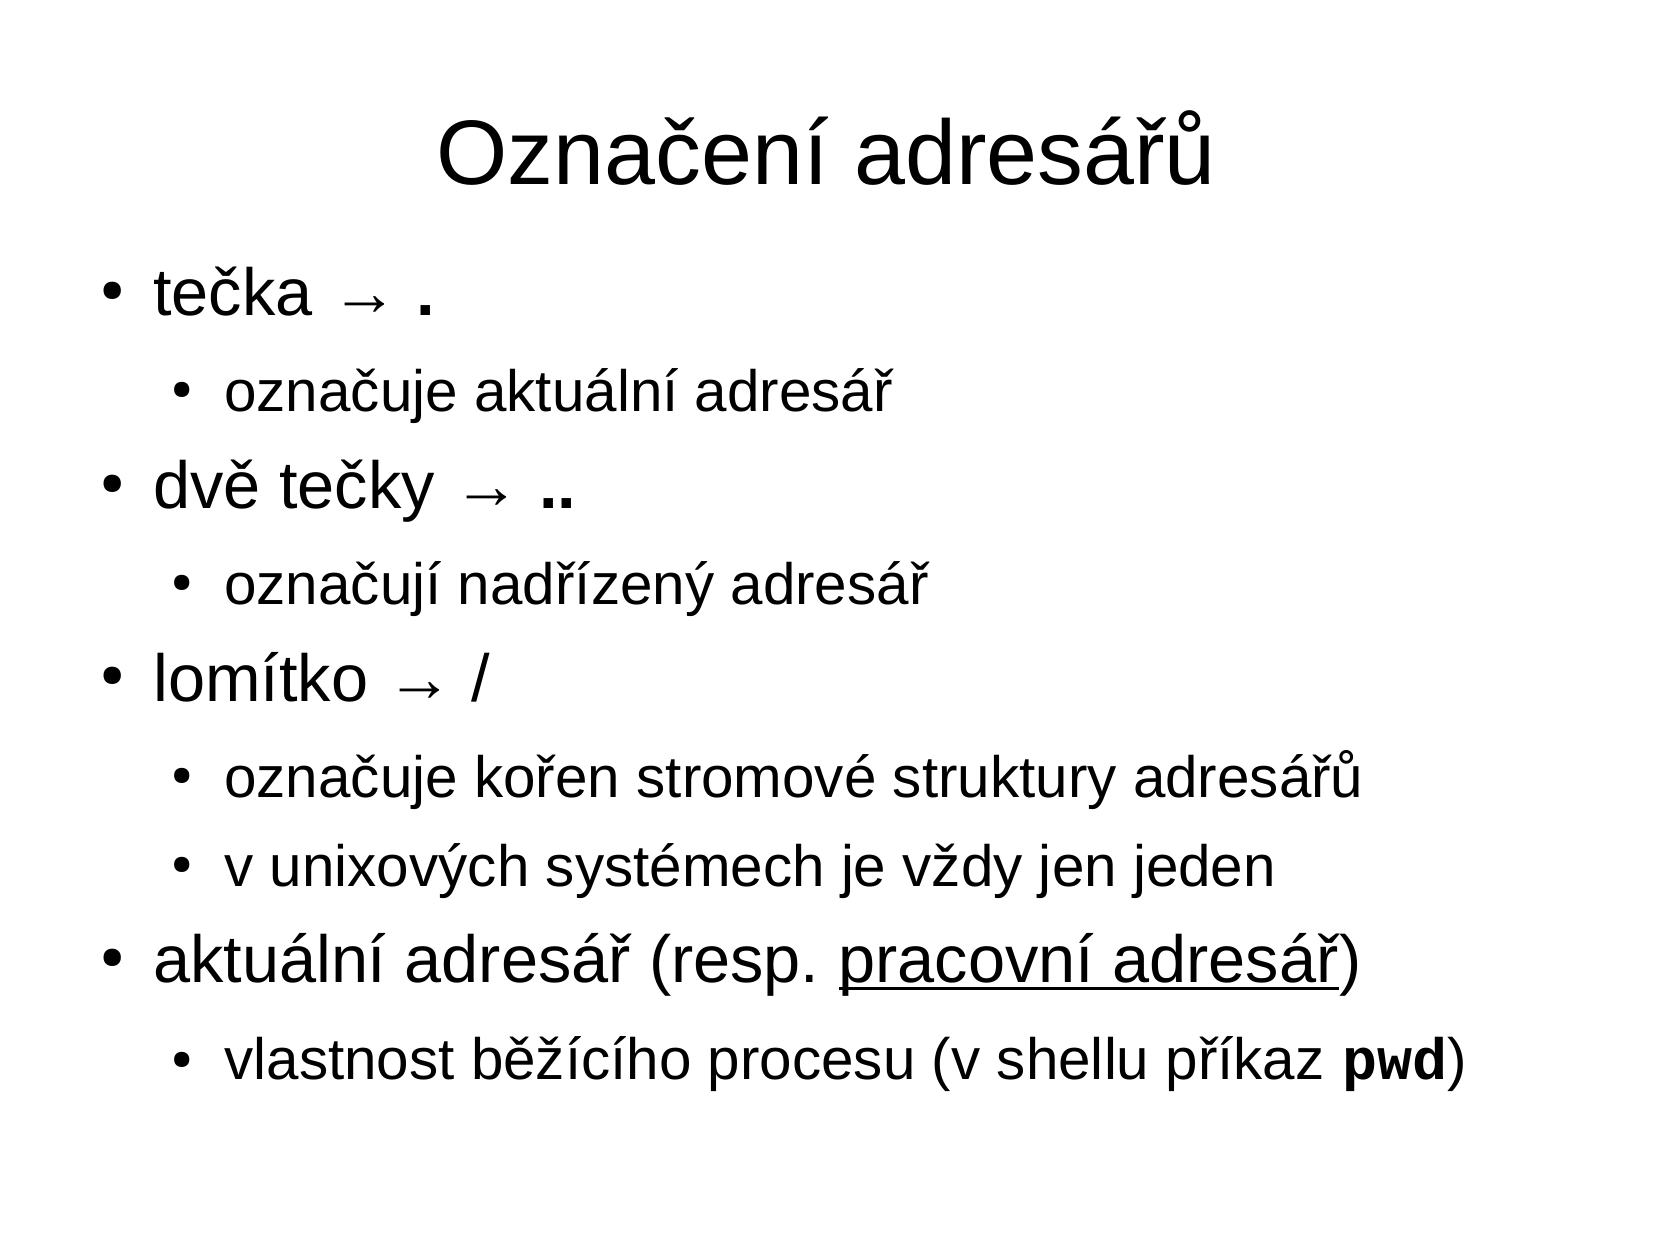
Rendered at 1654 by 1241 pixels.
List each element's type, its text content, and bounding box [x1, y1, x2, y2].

list tečka → . označuje aktuální adresář dvě tečky → .. označují nadřízený adresář lomítko → / označuje kořen stromové struktury adresářů v unixových systémech je vždy jen jeden aktuální adresář (resp. pracovní adresář) vlastnost běžícího procesu (v shellu příkaz pwd) [82, 254, 1571, 1097]
title Označení adresářů [82, 56, 1571, 250]
